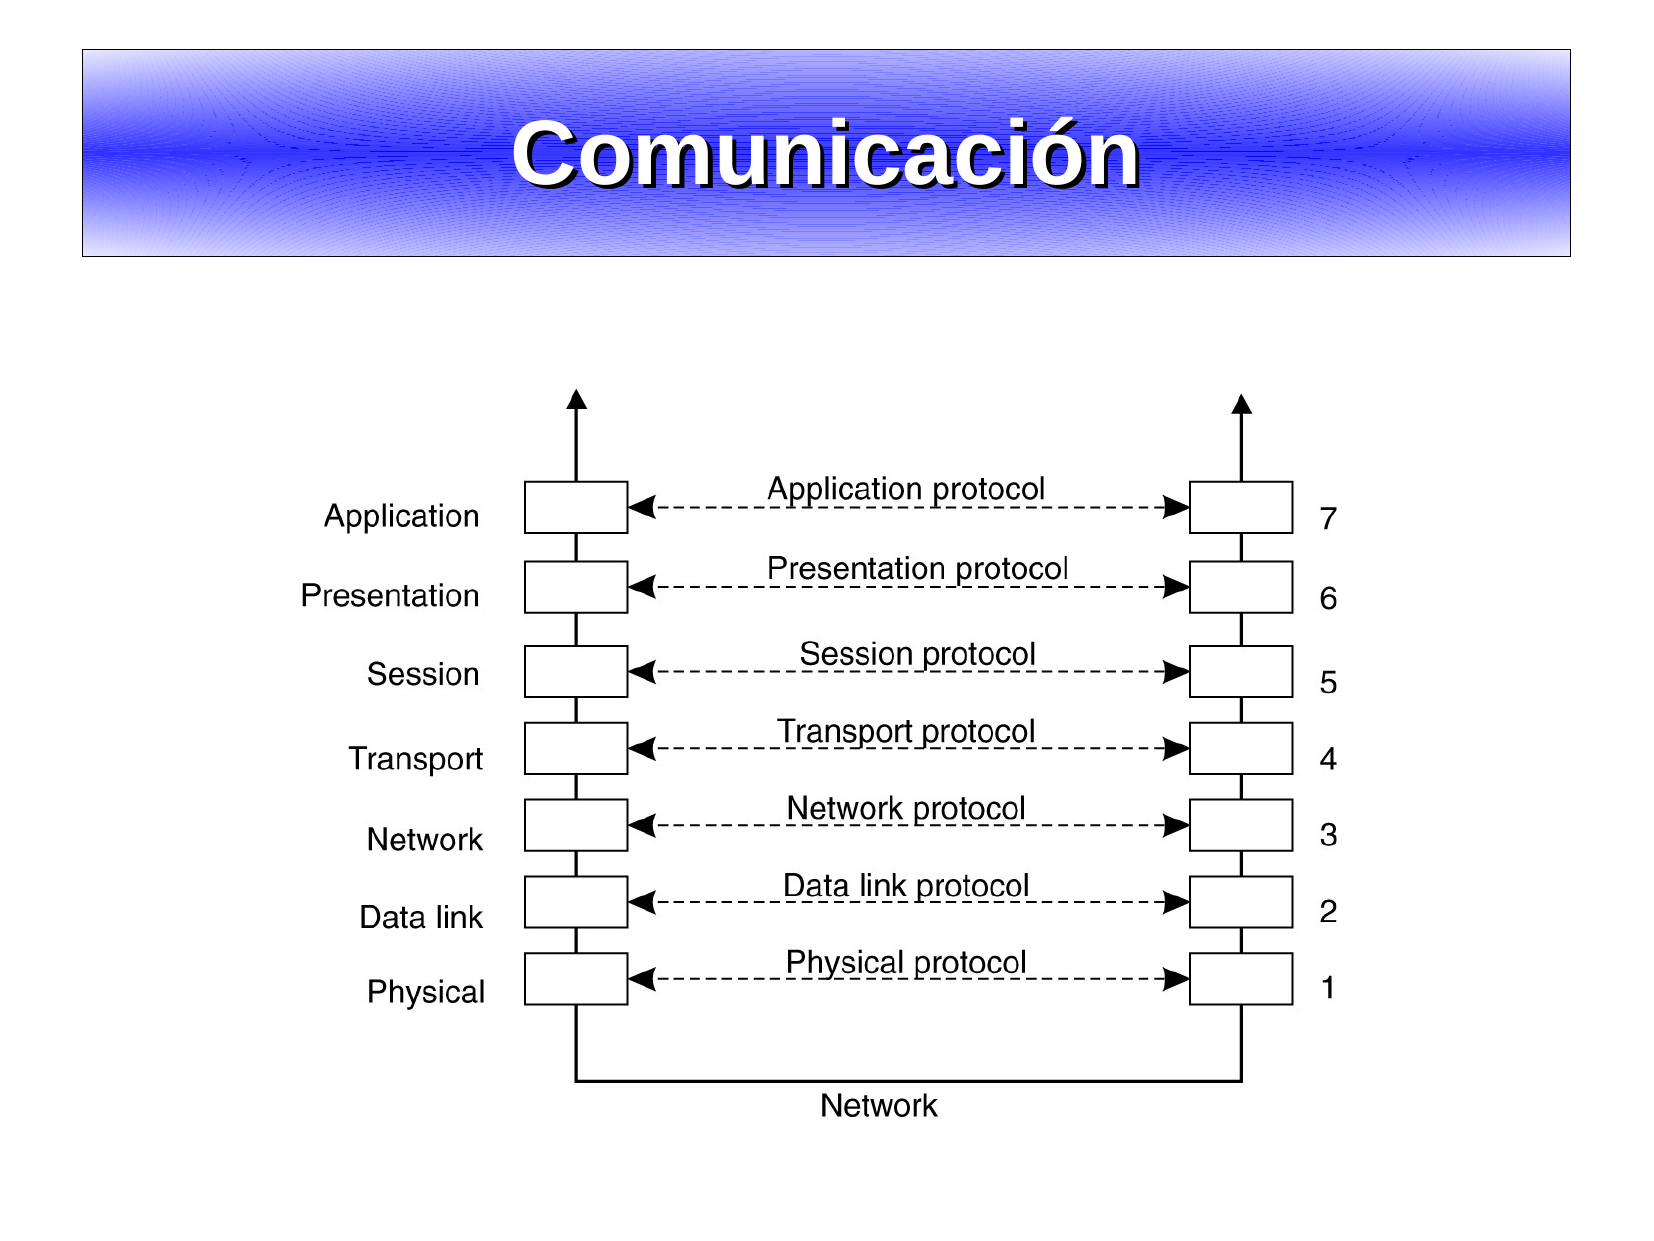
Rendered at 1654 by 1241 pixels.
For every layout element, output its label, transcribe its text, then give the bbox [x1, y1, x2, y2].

title Comunicación [82, 49, 1571, 257]
picture [300, 389, 1337, 1124]
